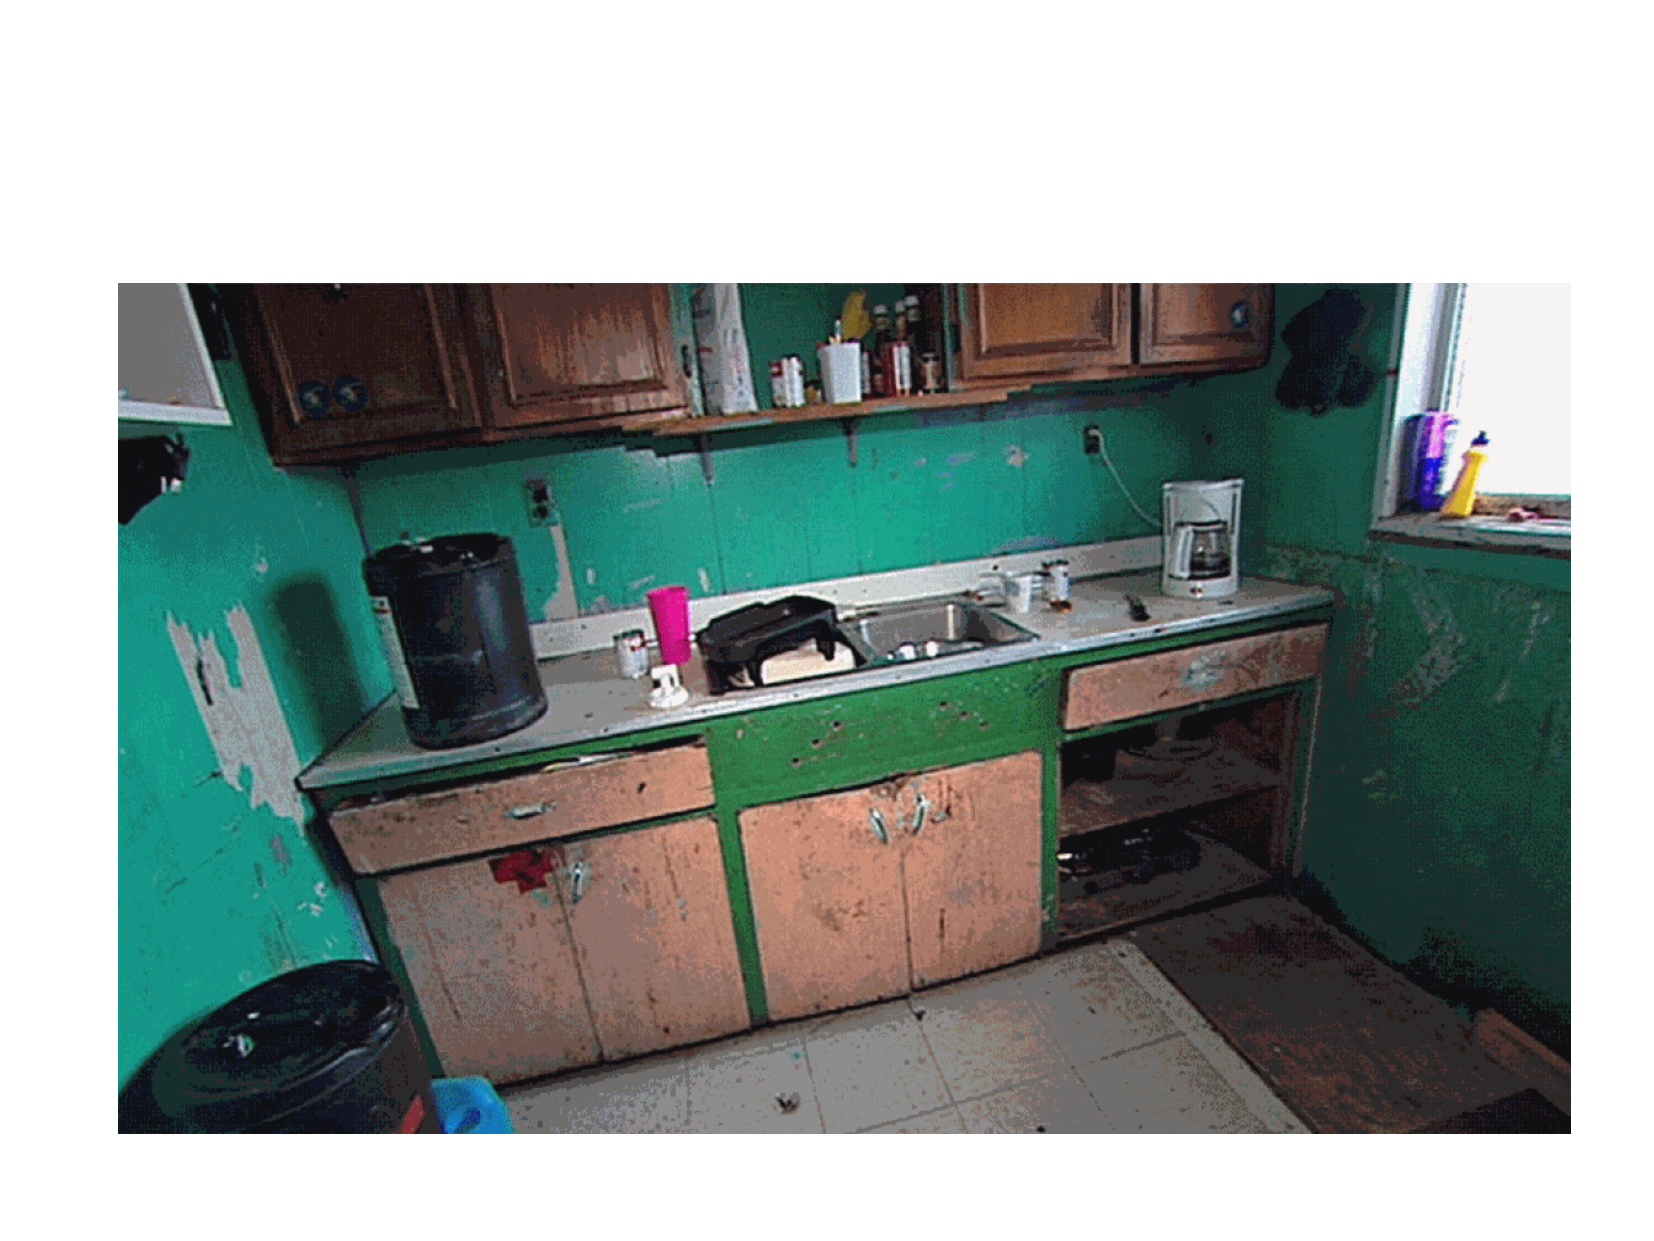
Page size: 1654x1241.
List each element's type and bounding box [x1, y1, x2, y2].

picture [118, 283, 1571, 1134]
